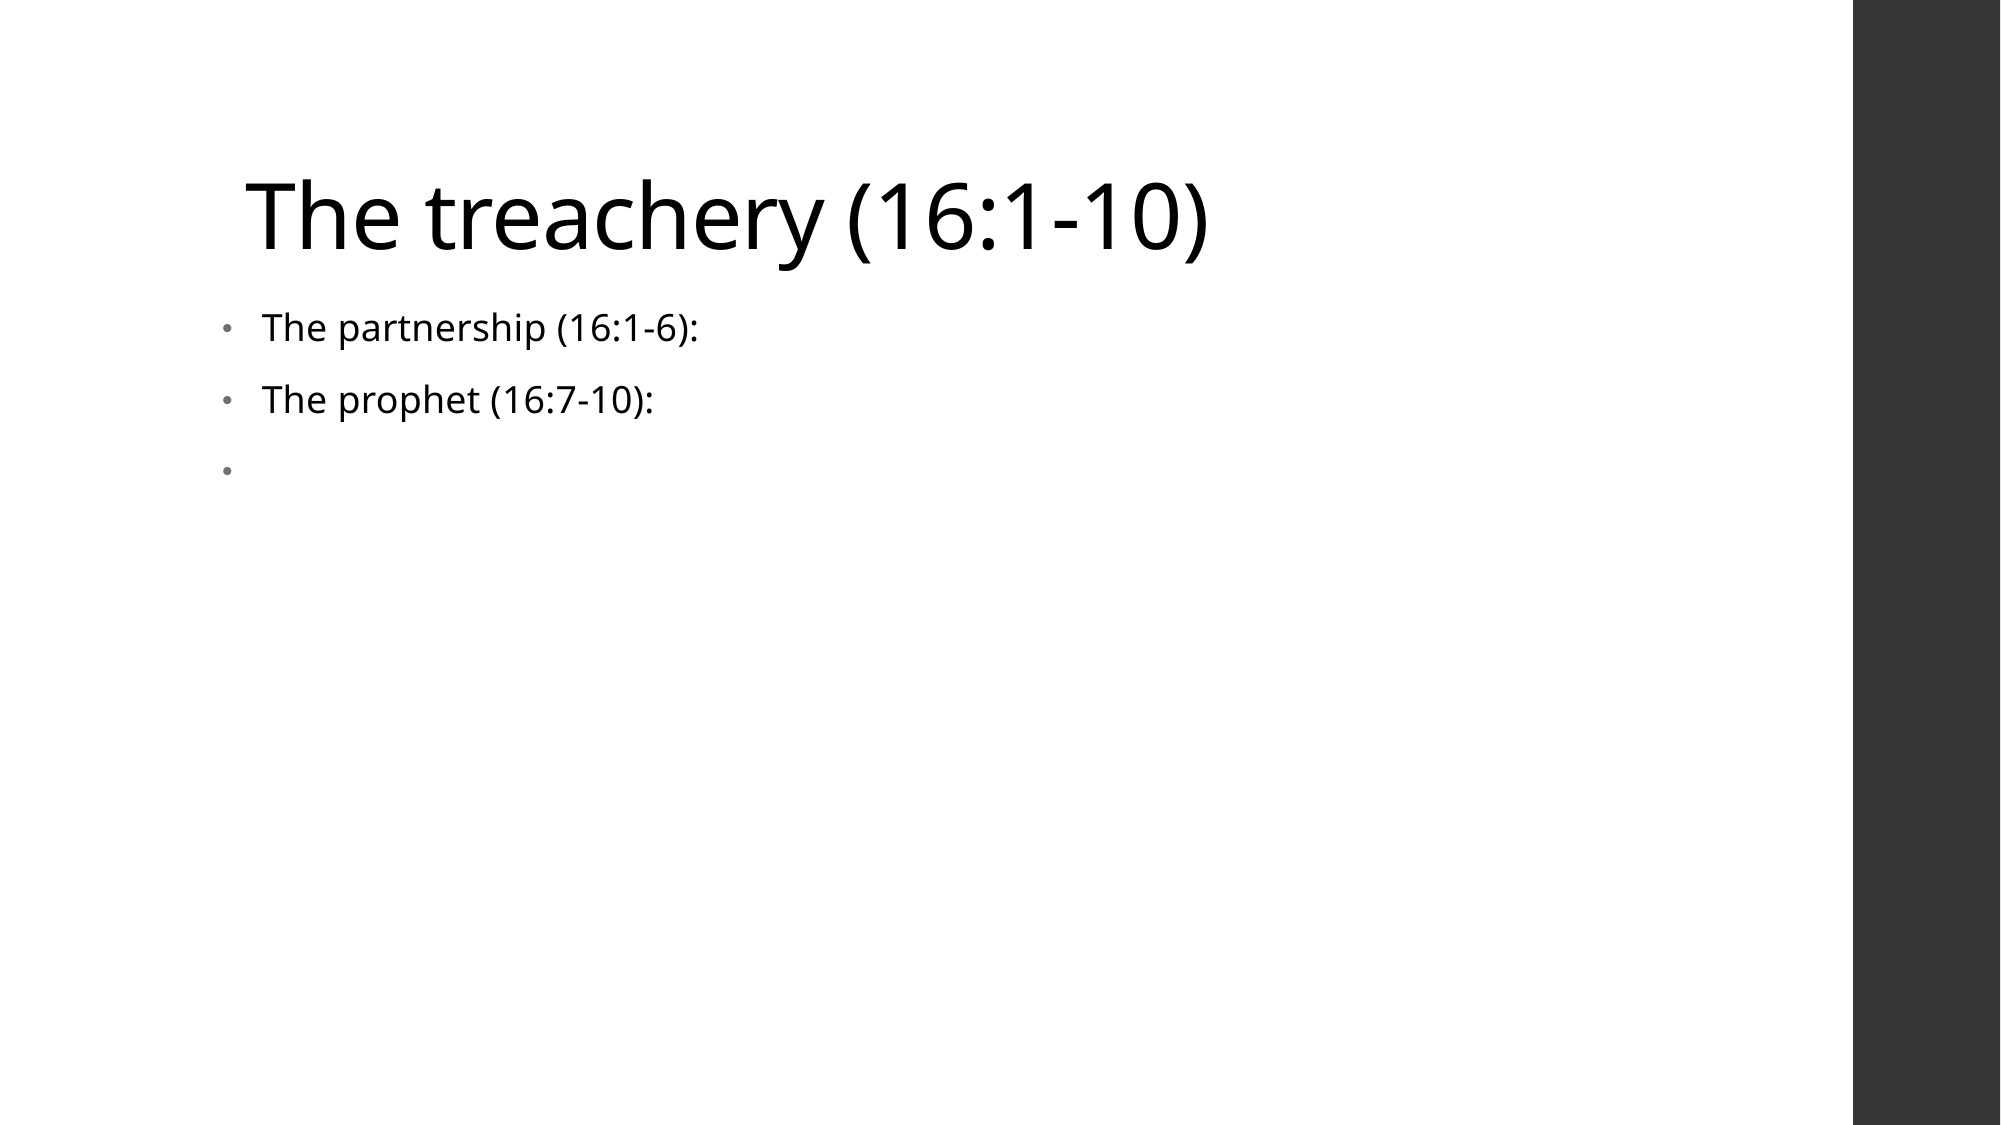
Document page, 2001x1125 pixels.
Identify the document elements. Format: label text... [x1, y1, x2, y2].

list The partnership (16:1-6): The prophet (16:7-10): [206, 299, 1617, 1014]
title The treachery (16:1-10) [206, 60, 1797, 278]
